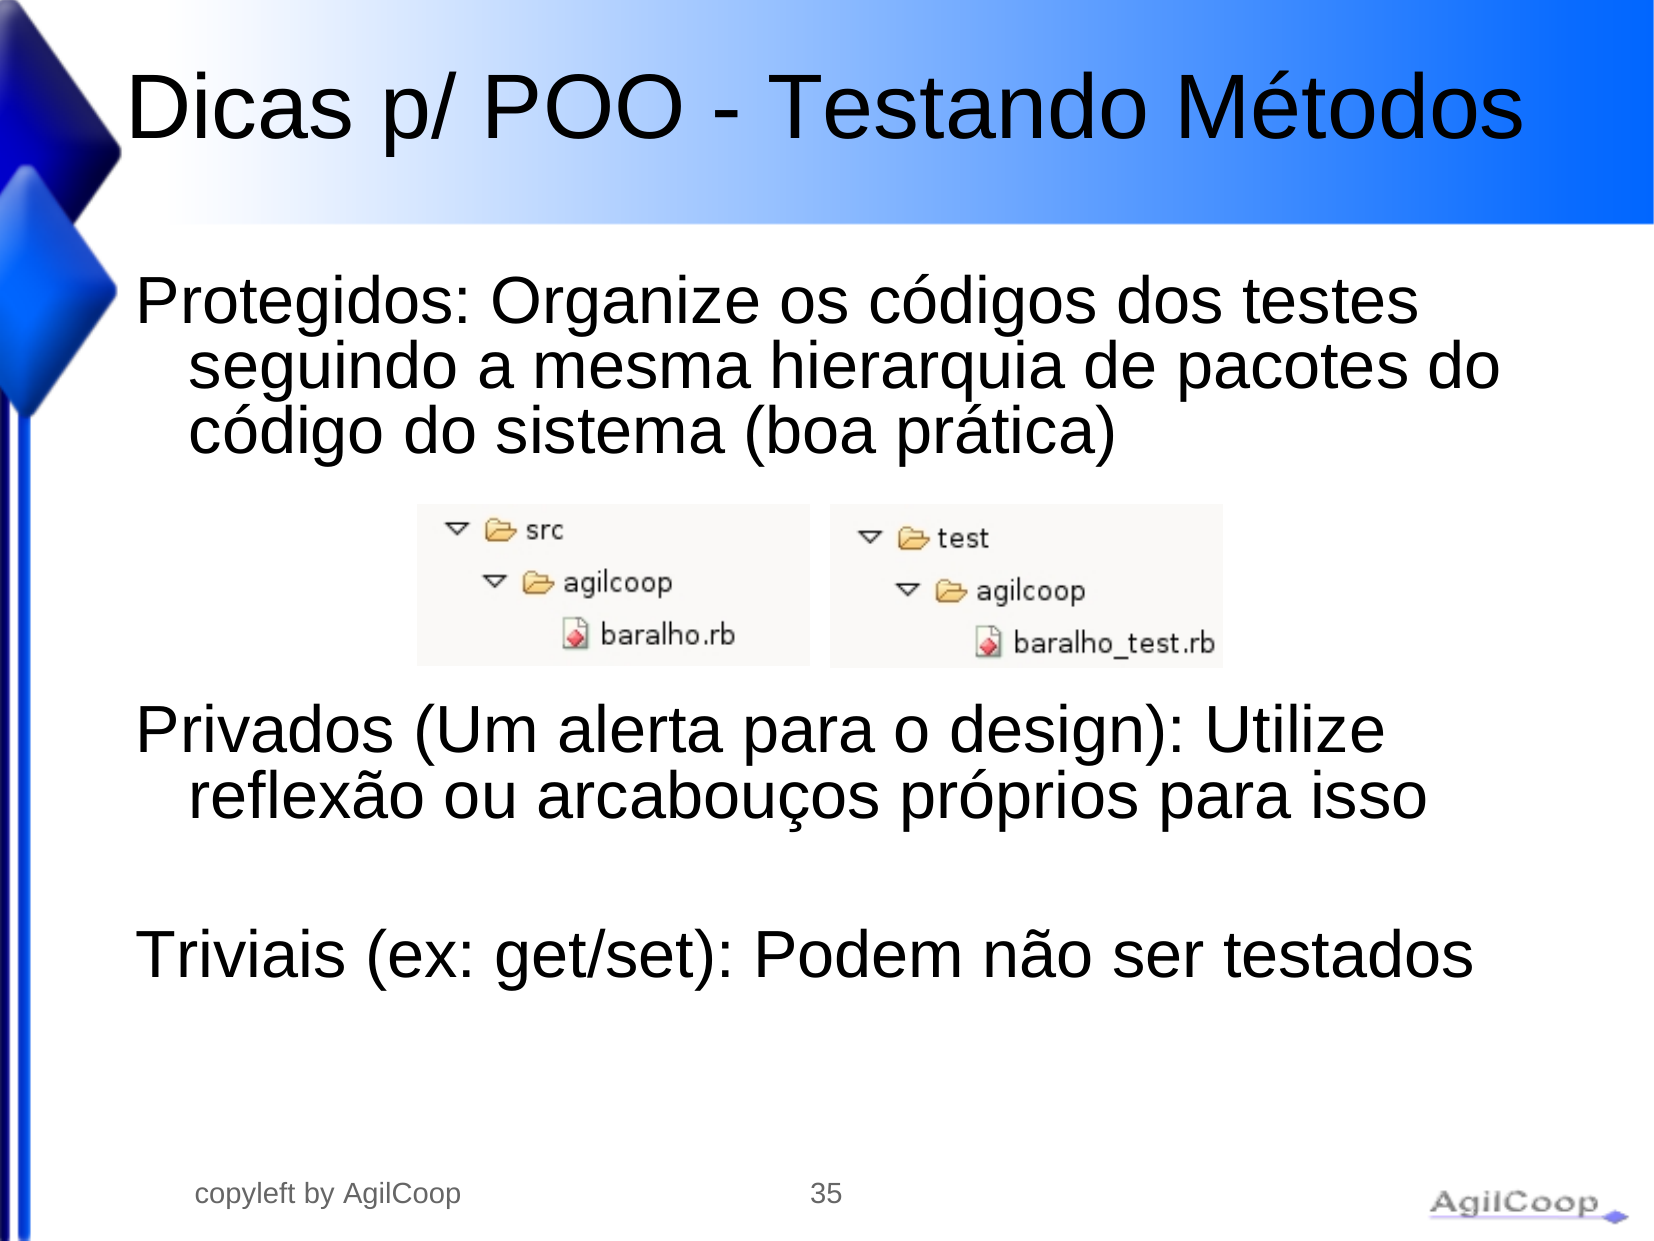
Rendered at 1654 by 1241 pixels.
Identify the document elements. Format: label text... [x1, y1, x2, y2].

picture [0, 0, 1654, 1241]
list Protegidos: Organize os códigos dos testes seguindo a mesma hierarquia de pacotes do código do sistema (boa prática) Privados (Um alerta para o design): Utilize reflexão ou arcabouços próprios para isso Triviais (ex: get/set): Podem não ser testados [118, 271, 1607, 1001]
title Dicas p/ POO - Testando Métodos [82, 60, 1571, 163]
